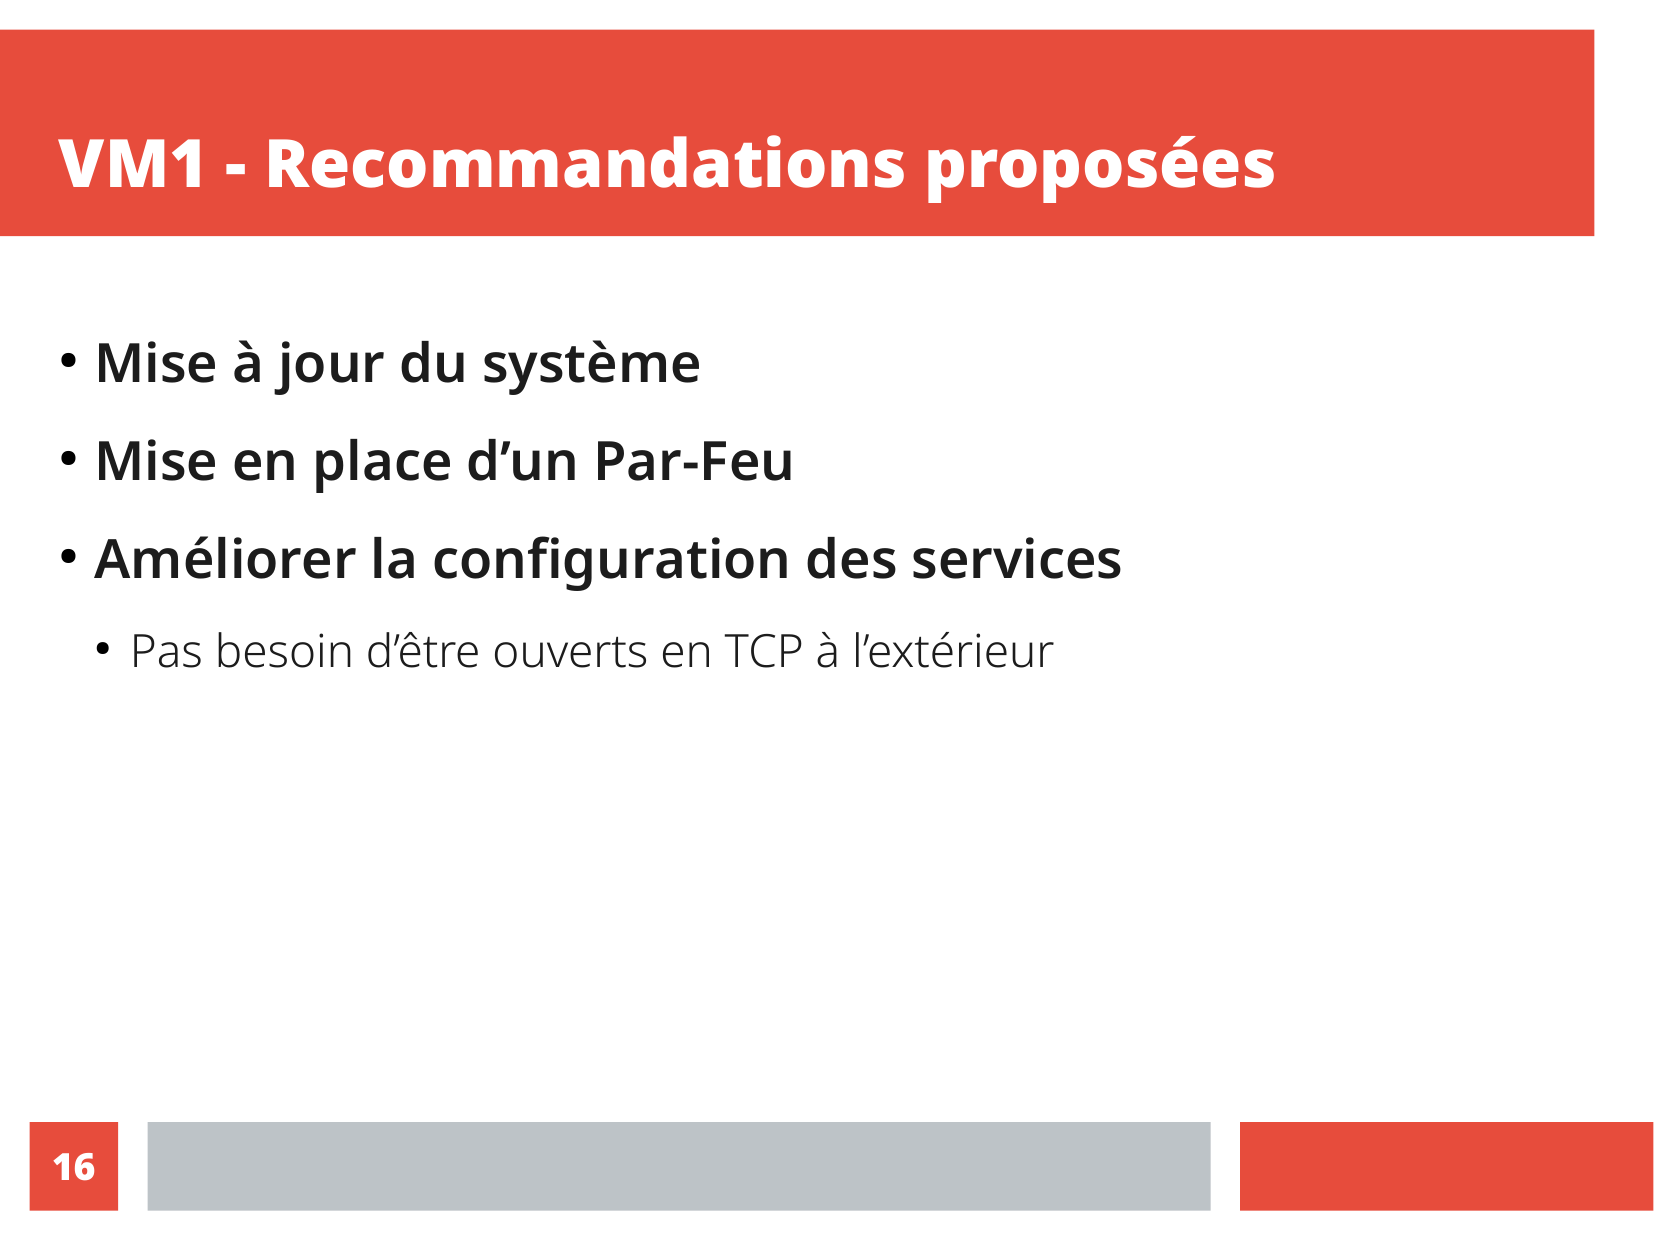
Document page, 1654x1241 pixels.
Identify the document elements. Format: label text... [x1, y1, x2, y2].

title VM1 - Recommandations proposées [59, 59, 1595, 207]
list Mise à jour du système Mise en place d’un Par-Feu Améliorer la configuration des services Pas besoin d’être ouverts en TCP à l’extérieur [59, 324, 1565, 1093]
